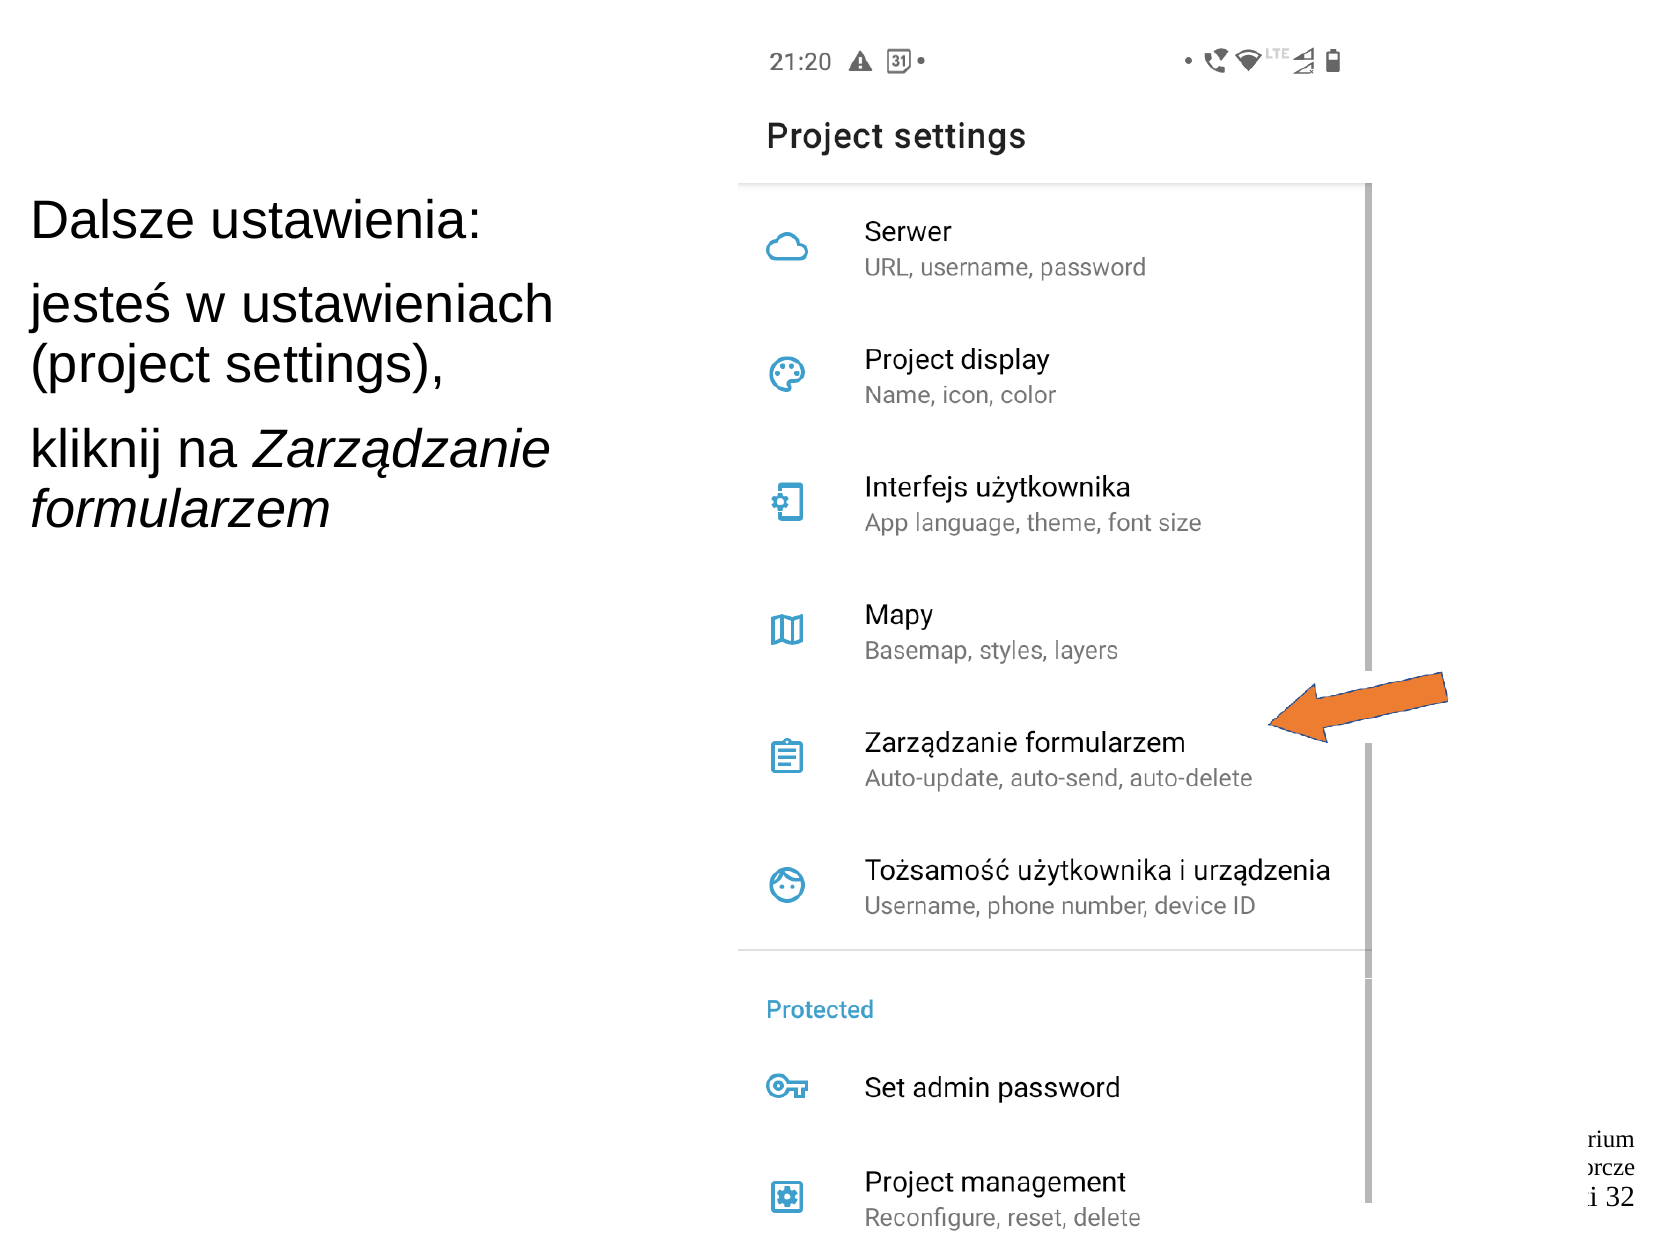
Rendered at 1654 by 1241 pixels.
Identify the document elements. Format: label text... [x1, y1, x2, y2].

picture [615, 2, 1588, 1241]
list Dalsze ustawienia: jesteś w ustawieniach (project settings), kliknij na Zarządzanie formularzem [30, 105, 615, 1081]
